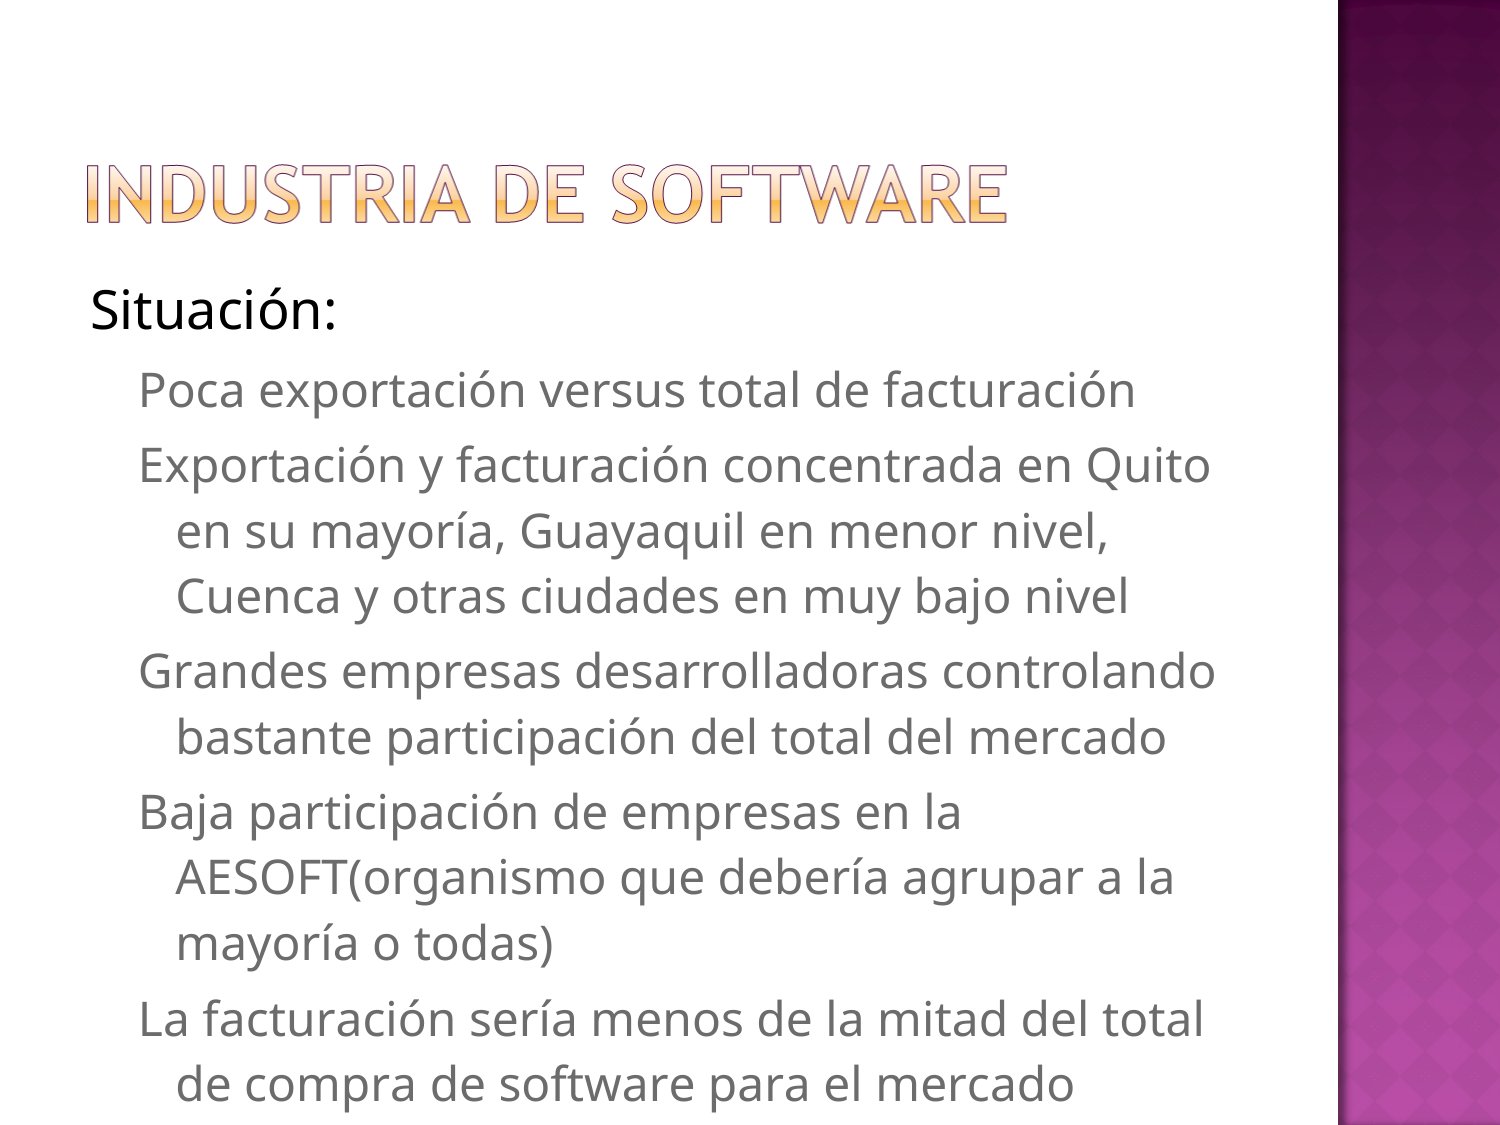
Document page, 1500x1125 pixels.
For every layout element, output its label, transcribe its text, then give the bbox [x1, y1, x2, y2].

picture [1337, 0, 1500, 1125]
list Situación: Poca exportación versus total de facturación Exportación y facturación concentrada en Quito en su mayoría, Guayaquil en menor nivel, Cuenca y otras ciudades en muy bajo nivel Grandes empresas desarrolladoras controlando bastante participación del total del mercado Baja participación de empresas en la AESOFT(organismo que debería agrupar a la mayoría o todas) La facturación sería menos de la mitad del total de compra de software para el mercado interno [75, 263, 1263, 1096]
text_box [34, 52, 1265, 241]
